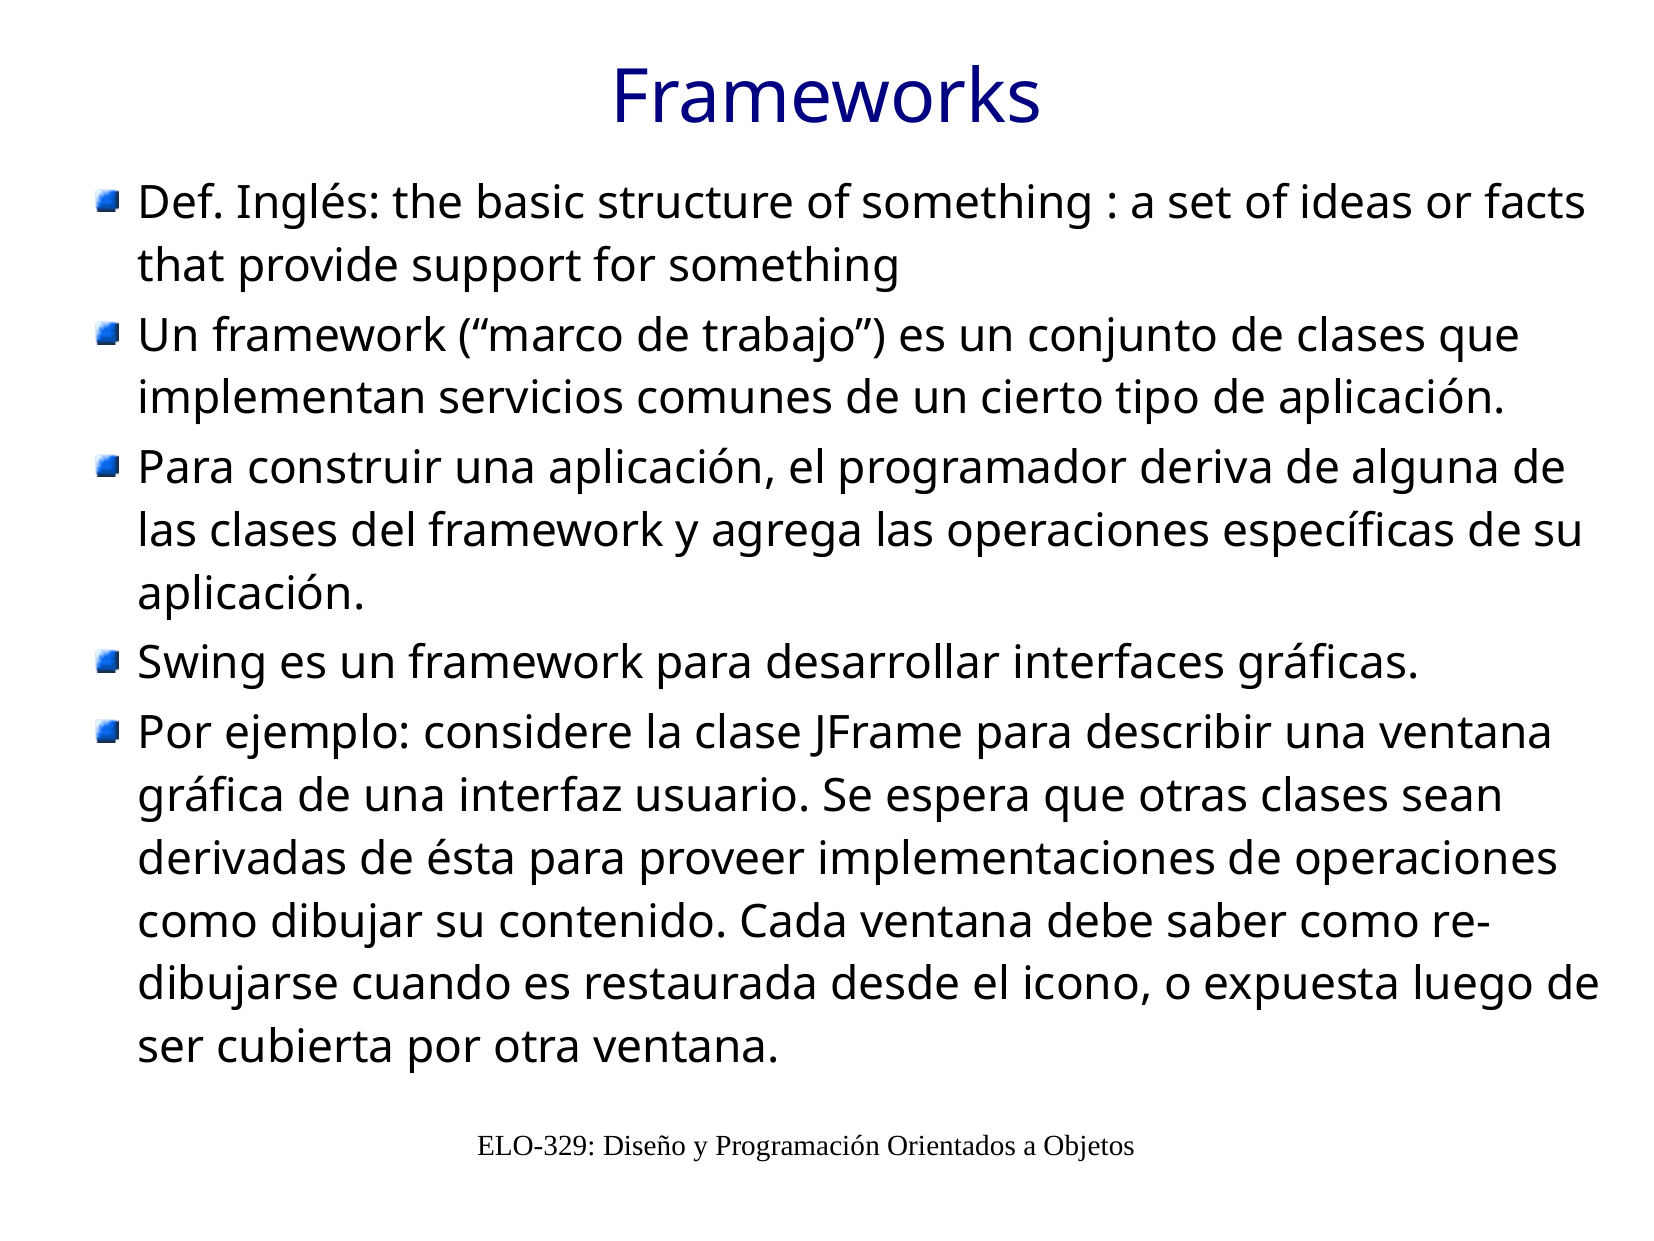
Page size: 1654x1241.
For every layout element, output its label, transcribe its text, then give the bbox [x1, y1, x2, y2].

list Def. Inglés: the basic structure of something : a set of ideas or facts that provide support for something Un framework (“marco de trabajo”) es un conjunto de clases que implementan servicios comunes de un cierto tipo de aplicación. Para construir una aplicación, el programador deriva de alguna de las clases del framework y agrega las operaciones específicas de su aplicación. Swing es un framework para desarrollar interfaces gráficas. Por ejemplo: considere la clase JFrame para describir una ventana gráfica de una interfaz usuario. Se espera que otras clases sean derivadas de ésta para proveer implementaciones de operaciones como dibujar su contenido. Cada ventana debe saber como re-dibujarse cuando es restaurada desde el icono, o expuesta luego de ser cubierta por otra ventana. [81, 169, 1604, 1099]
title Frameworks [82, 43, 1571, 145]
